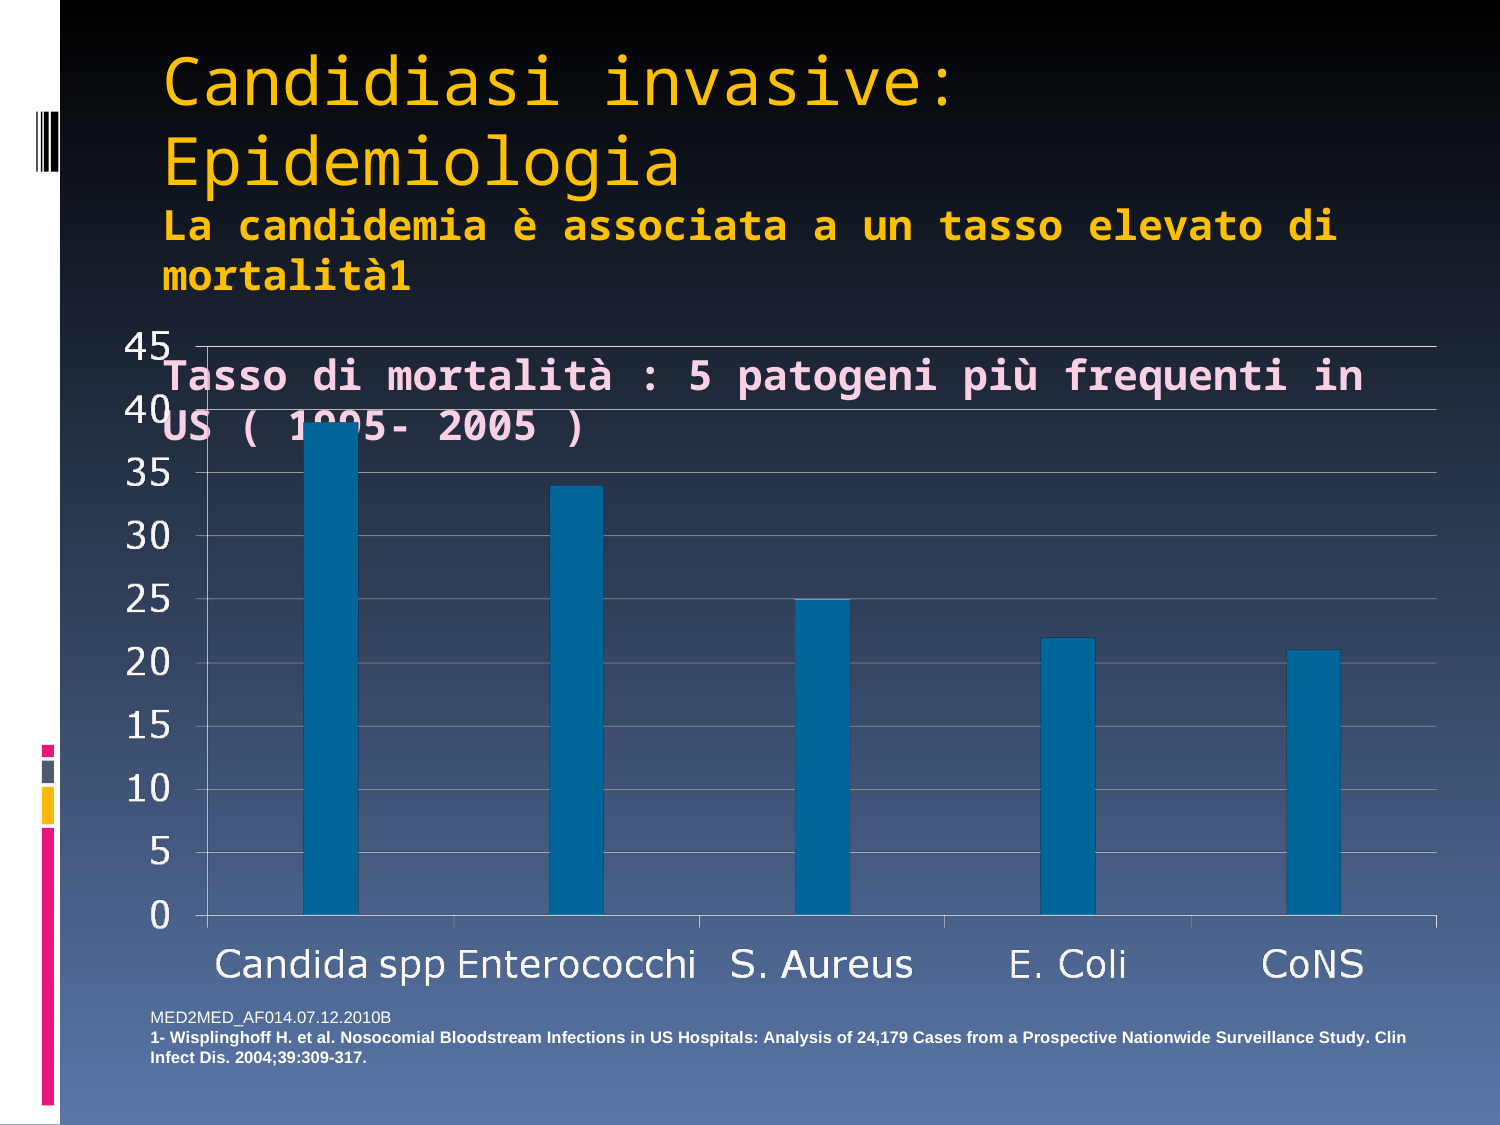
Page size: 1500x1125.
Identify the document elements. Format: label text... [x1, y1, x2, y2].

picture [103, 305, 1468, 1008]
title Candidiasi invasive: Epidemiologia La candidemia è associata a un tasso elevato di mortalità1 Tasso di mortalità : 5 patogeni più frequenti in US ( 1995- 2005 ) [147, 30, 1426, 235]
text_box MED2MED_AF014.07.12.2010B 1- Wisplinghoff H. et al. Nosocomial Bloodstream Infections in US Hospitals: Analysis of 24,179 Cases from a Prospective Nationwide Surveillance Study. Clin Infect Dis. 2004;39:309-317. [135, 999, 1447, 1075]
